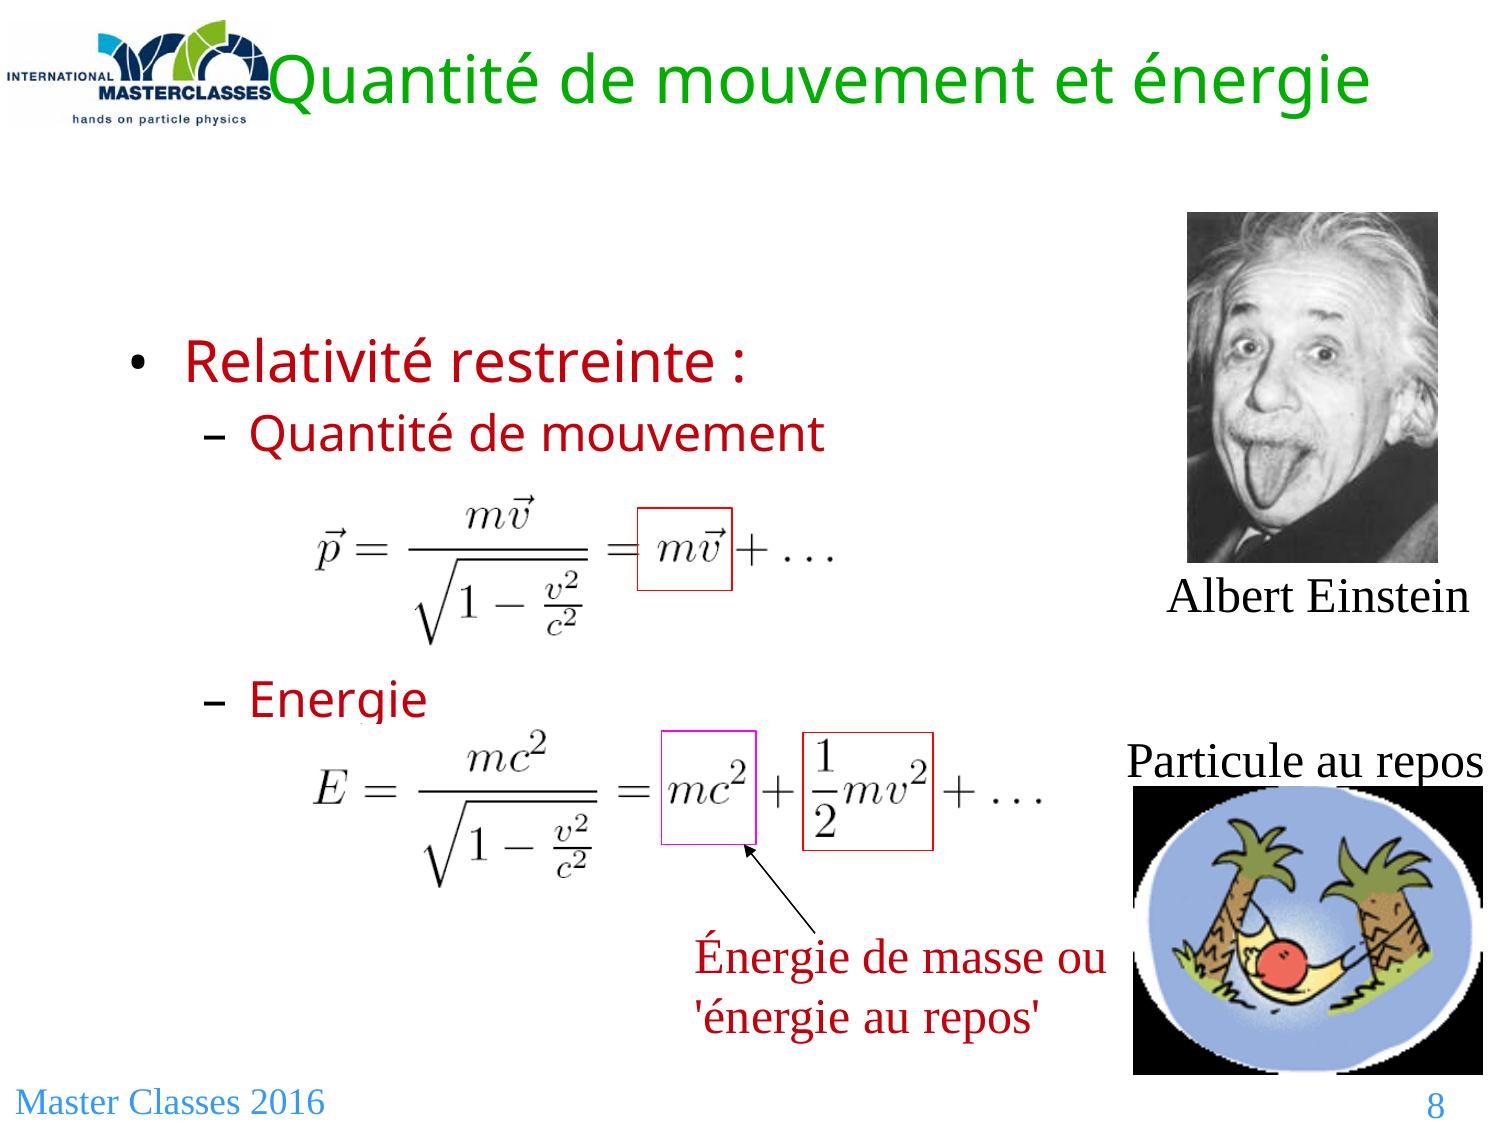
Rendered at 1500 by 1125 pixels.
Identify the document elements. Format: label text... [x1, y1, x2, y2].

picture [1187, 212, 1438, 555]
title Quantité de mouvement et énergie [193, 12, 1447, 142]
text_box Énergie de masse ou 'énergie au repos' [679, 916, 1123, 1052]
picture [662, 732, 755, 844]
list Relativité restreinte : Quantité de mouvement Energie [112, 324, 1388, 1000]
text_box Particule au repos [1111, 720, 1500, 796]
picture [275, 487, 856, 653]
picture [300, 724, 1058, 888]
picture [2, 10, 280, 130]
picture [1133, 796, 1483, 1075]
text_box Albert Einstein [1151, 555, 1487, 630]
